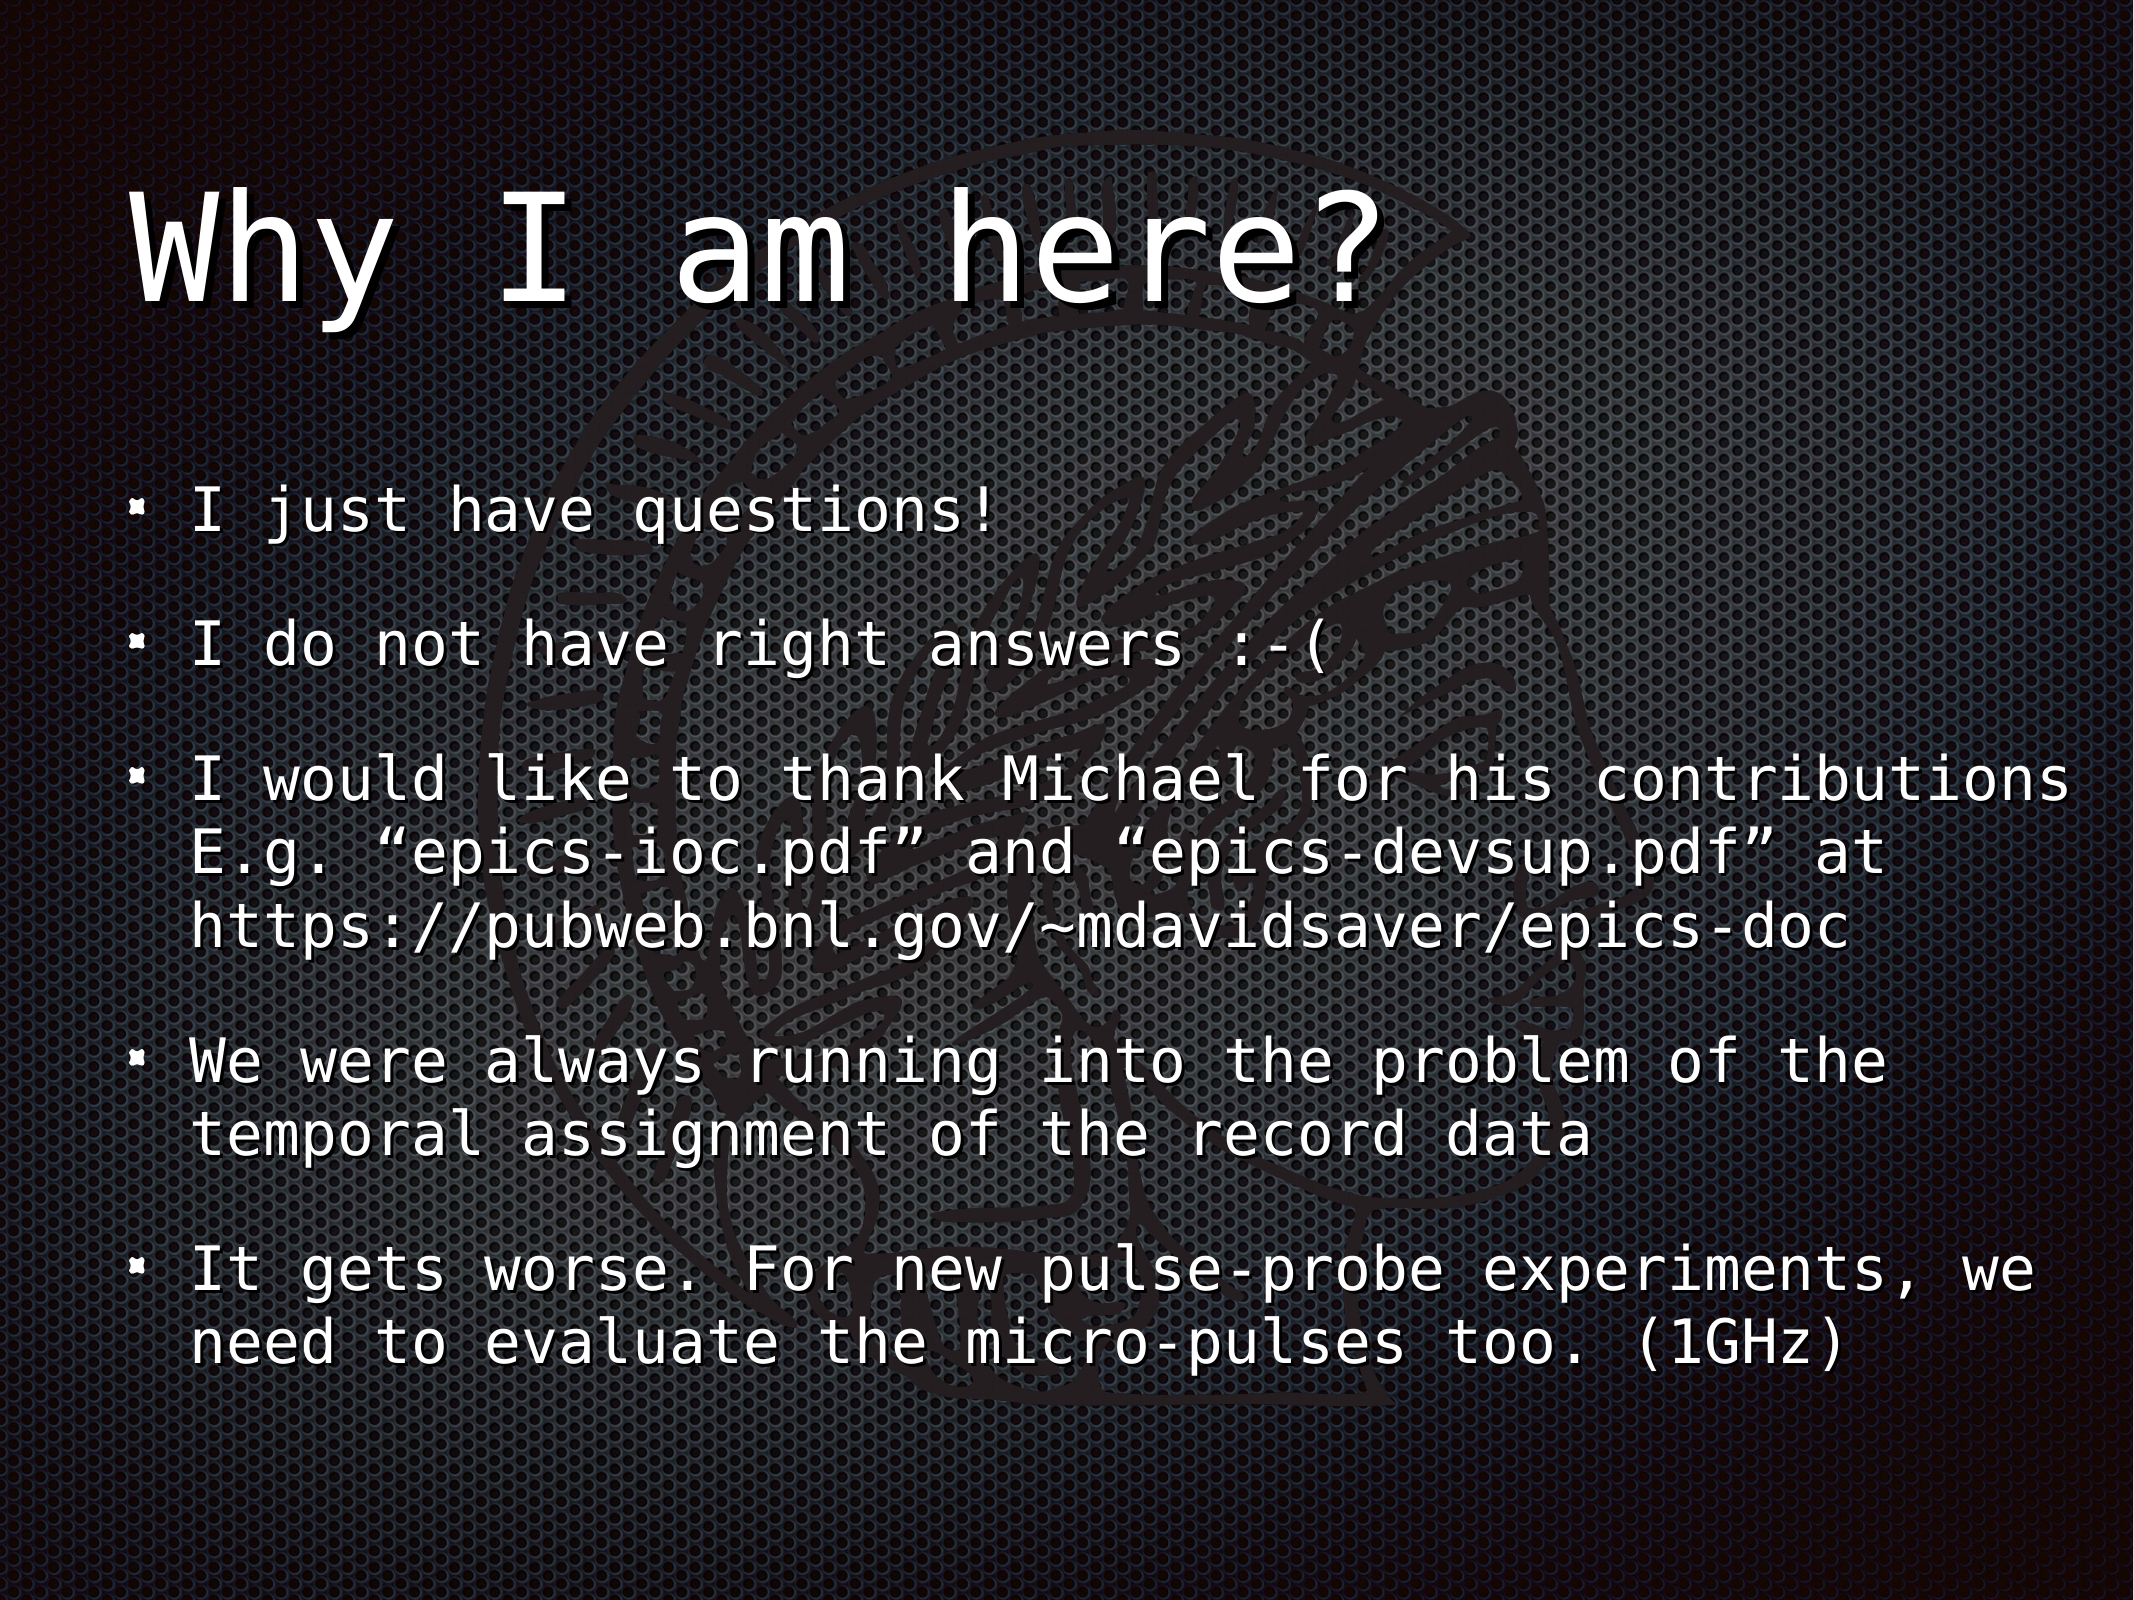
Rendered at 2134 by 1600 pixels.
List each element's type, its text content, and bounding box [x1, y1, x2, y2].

picture [0, 0, 2134, 1600]
title Why I am here? [129, 41, 2005, 442]
list I just have questions! I do not have right answers :-( I would like to thank Michael for his contributions E.g. “epics-ioc.pdf” and “epics-devsup.pdf” at https://pubweb.bnl.gov/~mdavidsaver/epics-doc We were always running into the problem of the temporal assignment of the record data It gets worse. For new pulse-probe experiments, we need to evaluate the micro-pulses too. (1GHz) [129, 454, 2116, 1392]
